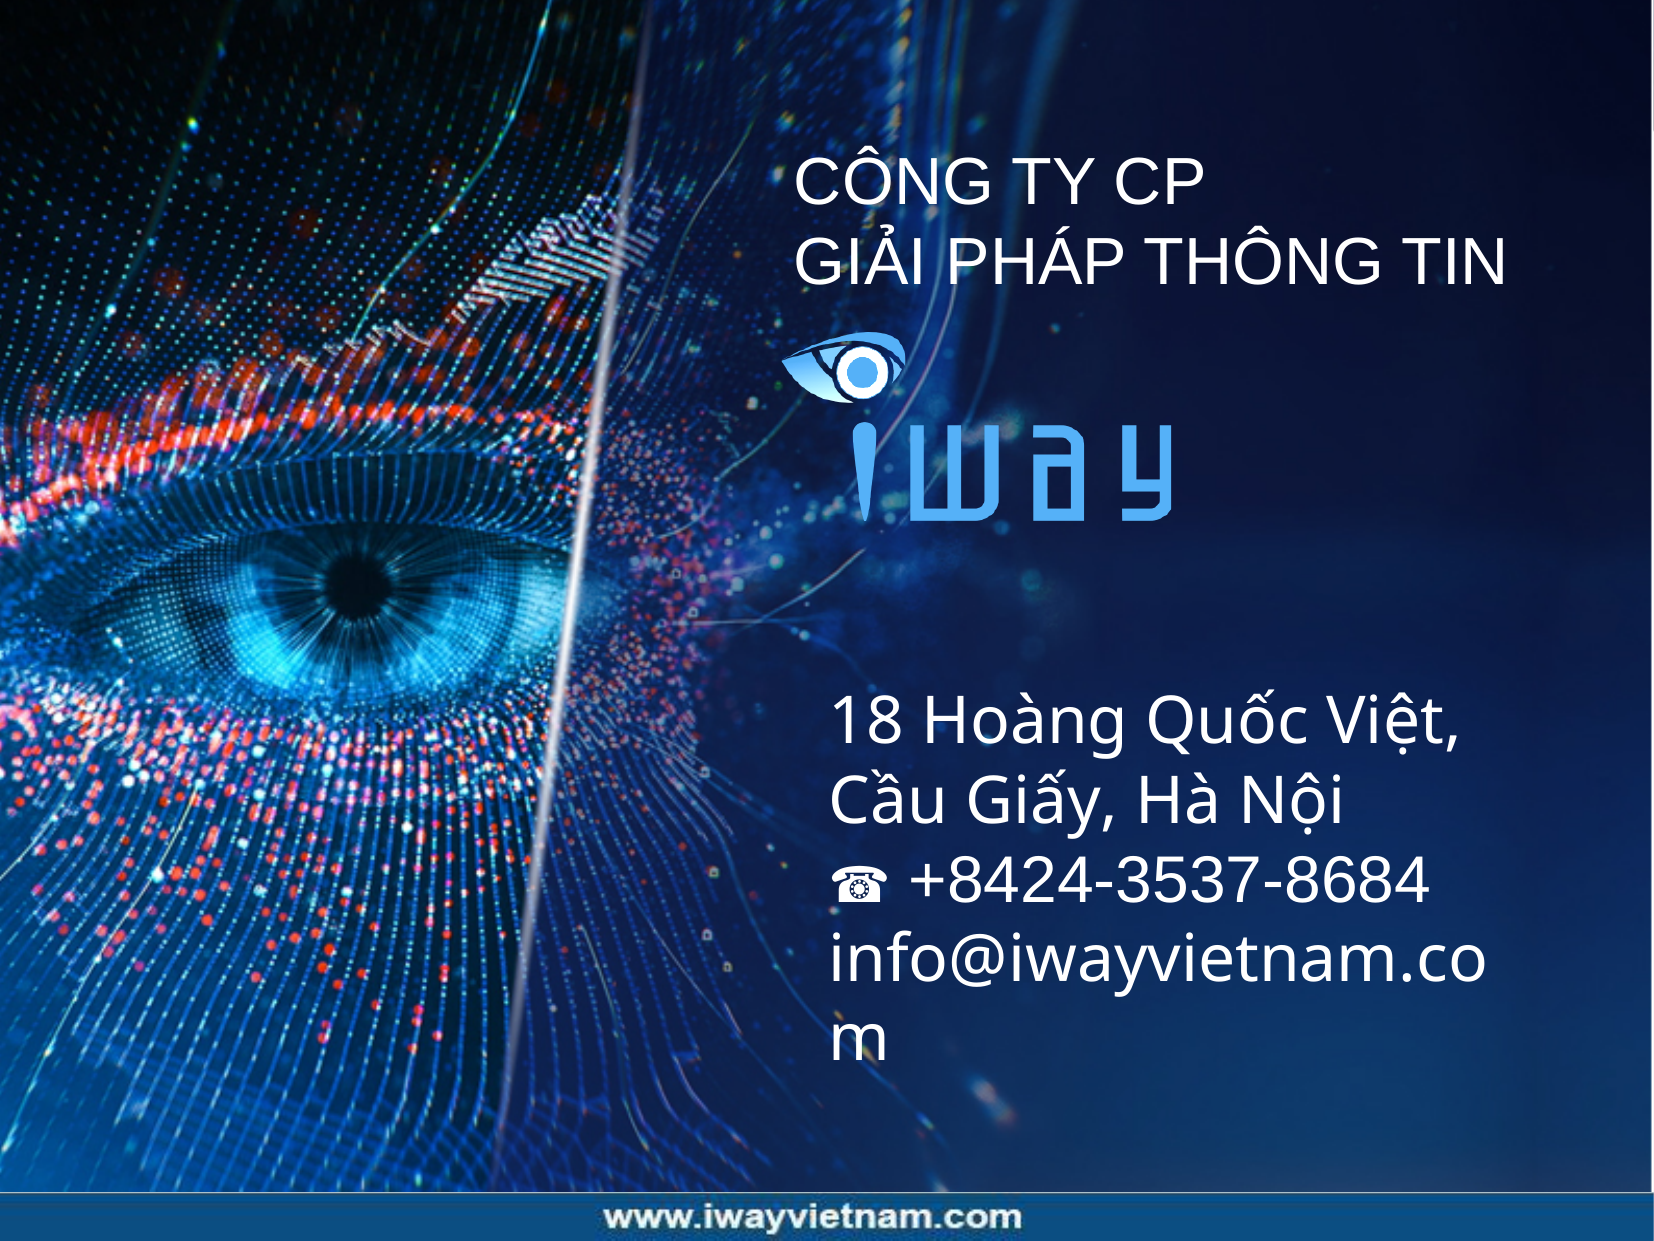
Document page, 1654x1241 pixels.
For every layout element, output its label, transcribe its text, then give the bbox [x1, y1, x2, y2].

text_box CÔNG TY CP GIẢI PHÁP THÔNG TIN [618, 137, 1654, 299]
list 18 Hoàng Quốc Việt, Cầu Giấy, Hà Nội ☎ +8424-3537-8684 info@iwayvietnam.com [828, 677, 1511, 1002]
picture [0, 0, 1654, 1192]
